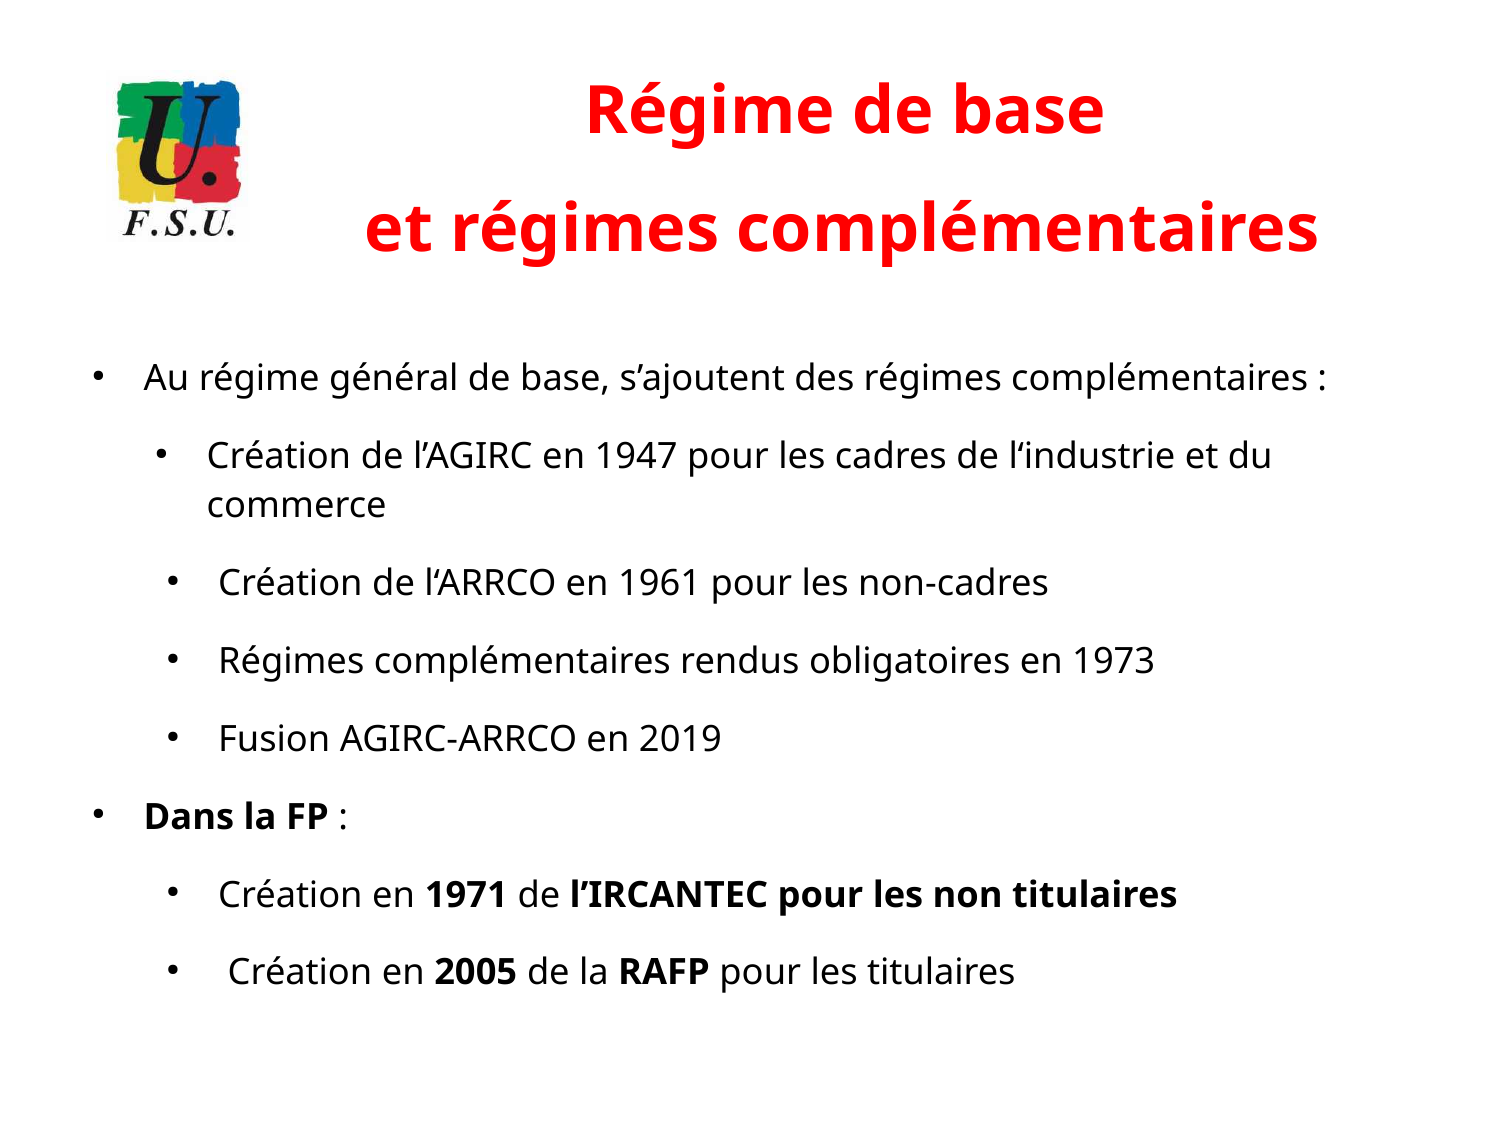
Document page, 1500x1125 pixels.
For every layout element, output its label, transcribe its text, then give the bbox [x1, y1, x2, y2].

list Au régime général de base, s’ajoutent des régimes complémentaires : Création de l’AGIRC en 1947 pour les cadres de l‘industrie et du commerce Création de l‘ARRCO en 1961 pour les non-cadres Régimes complémentaires rendus obligatoires en 1973 Fusion AGIRC-ARRCO en 2019 Dans la FP : Création en 1971 de l’IRCANTEC pour les non titulaires Création en 2005 de la RAFP pour les titulaires [75, 351, 1425, 1005]
title Régime de base et régimes complémentaires [283, 22, 1425, 279]
picture [106, 70, 250, 242]
